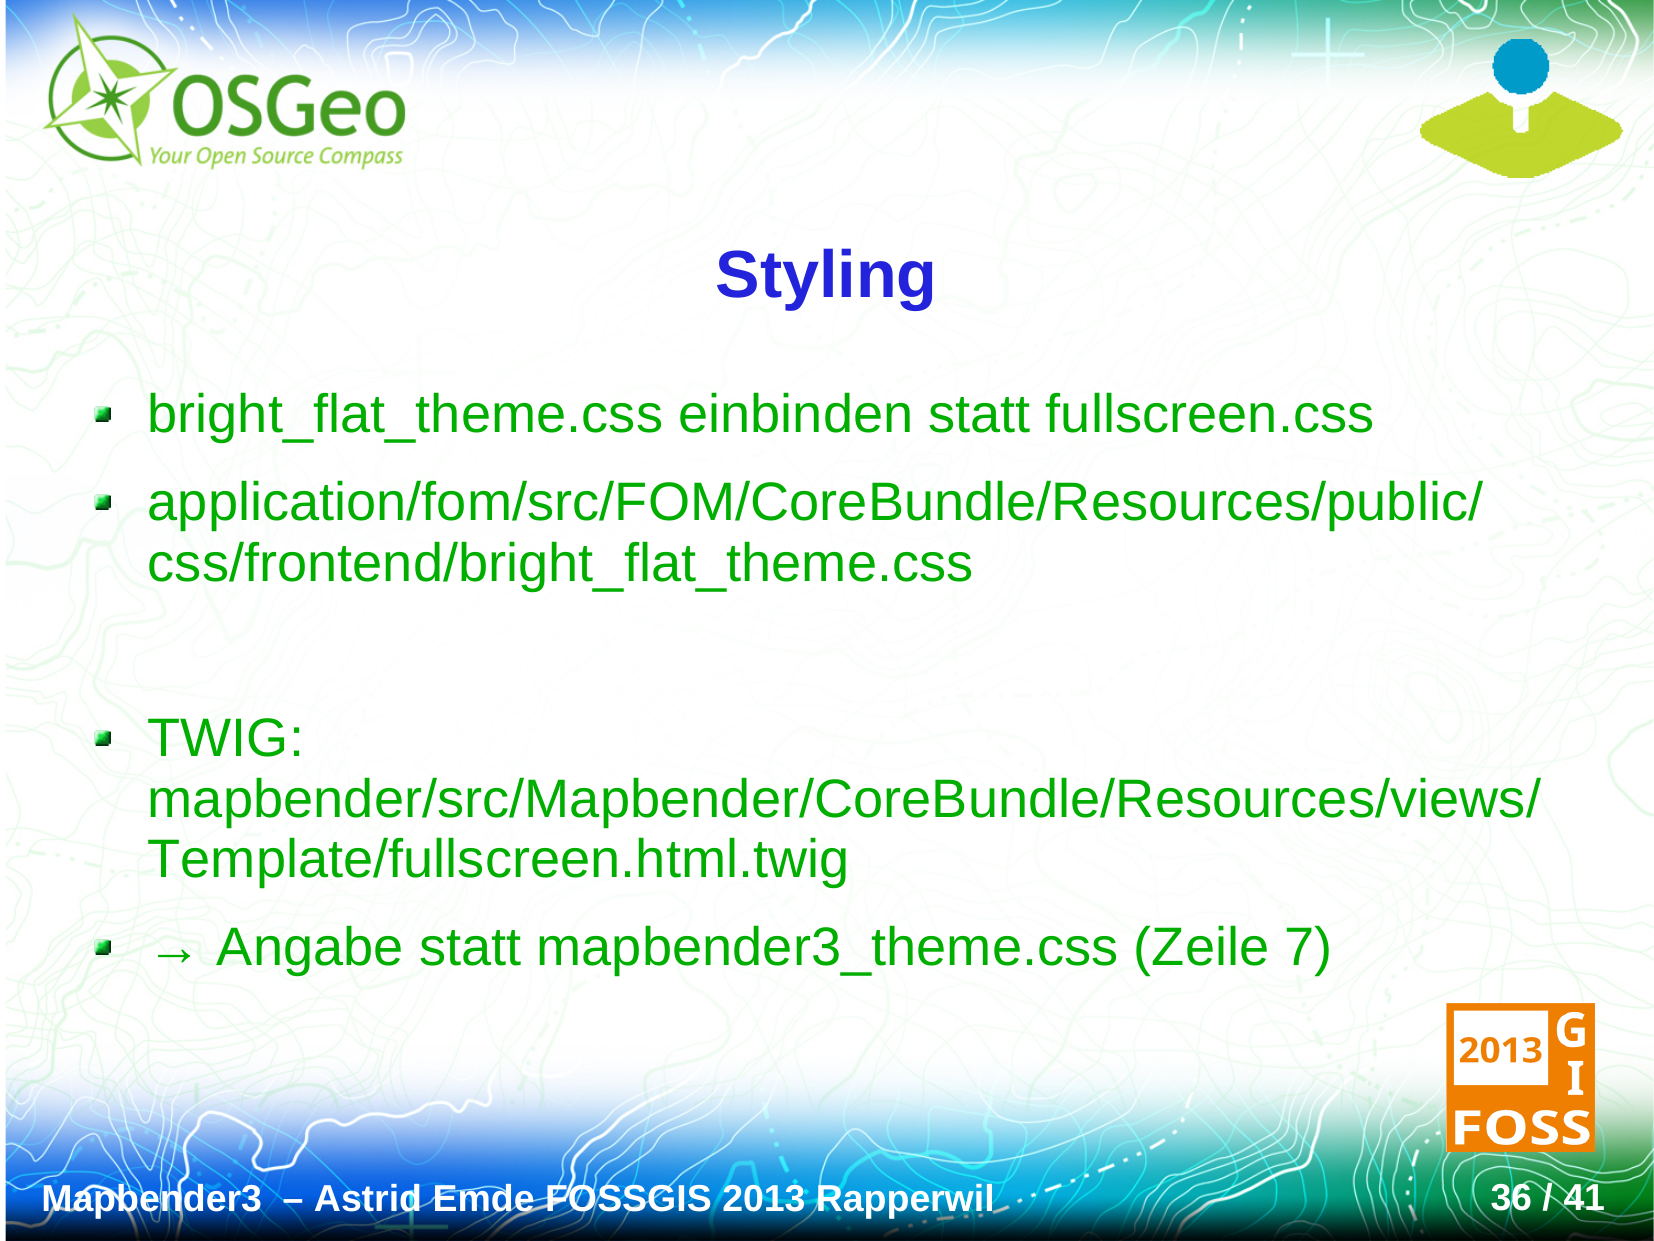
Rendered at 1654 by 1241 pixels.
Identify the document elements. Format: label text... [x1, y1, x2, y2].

list bright_flat_theme.css einbinden statt fullscreen.css application/fom/src/FOM/CoreBundle/Resources/public/css/frontend/bright_flat_theme.css TWIG: mapbender/src/Mapbender/CoreBundle/Resources/views/Template/fullscreen.html.twig → Angabe statt mapbender3_theme.css (Zeile 7) [76, 383, 1565, 1188]
title Styling [82, 208, 1571, 342]
picture [5, 0, 1654, 1241]
